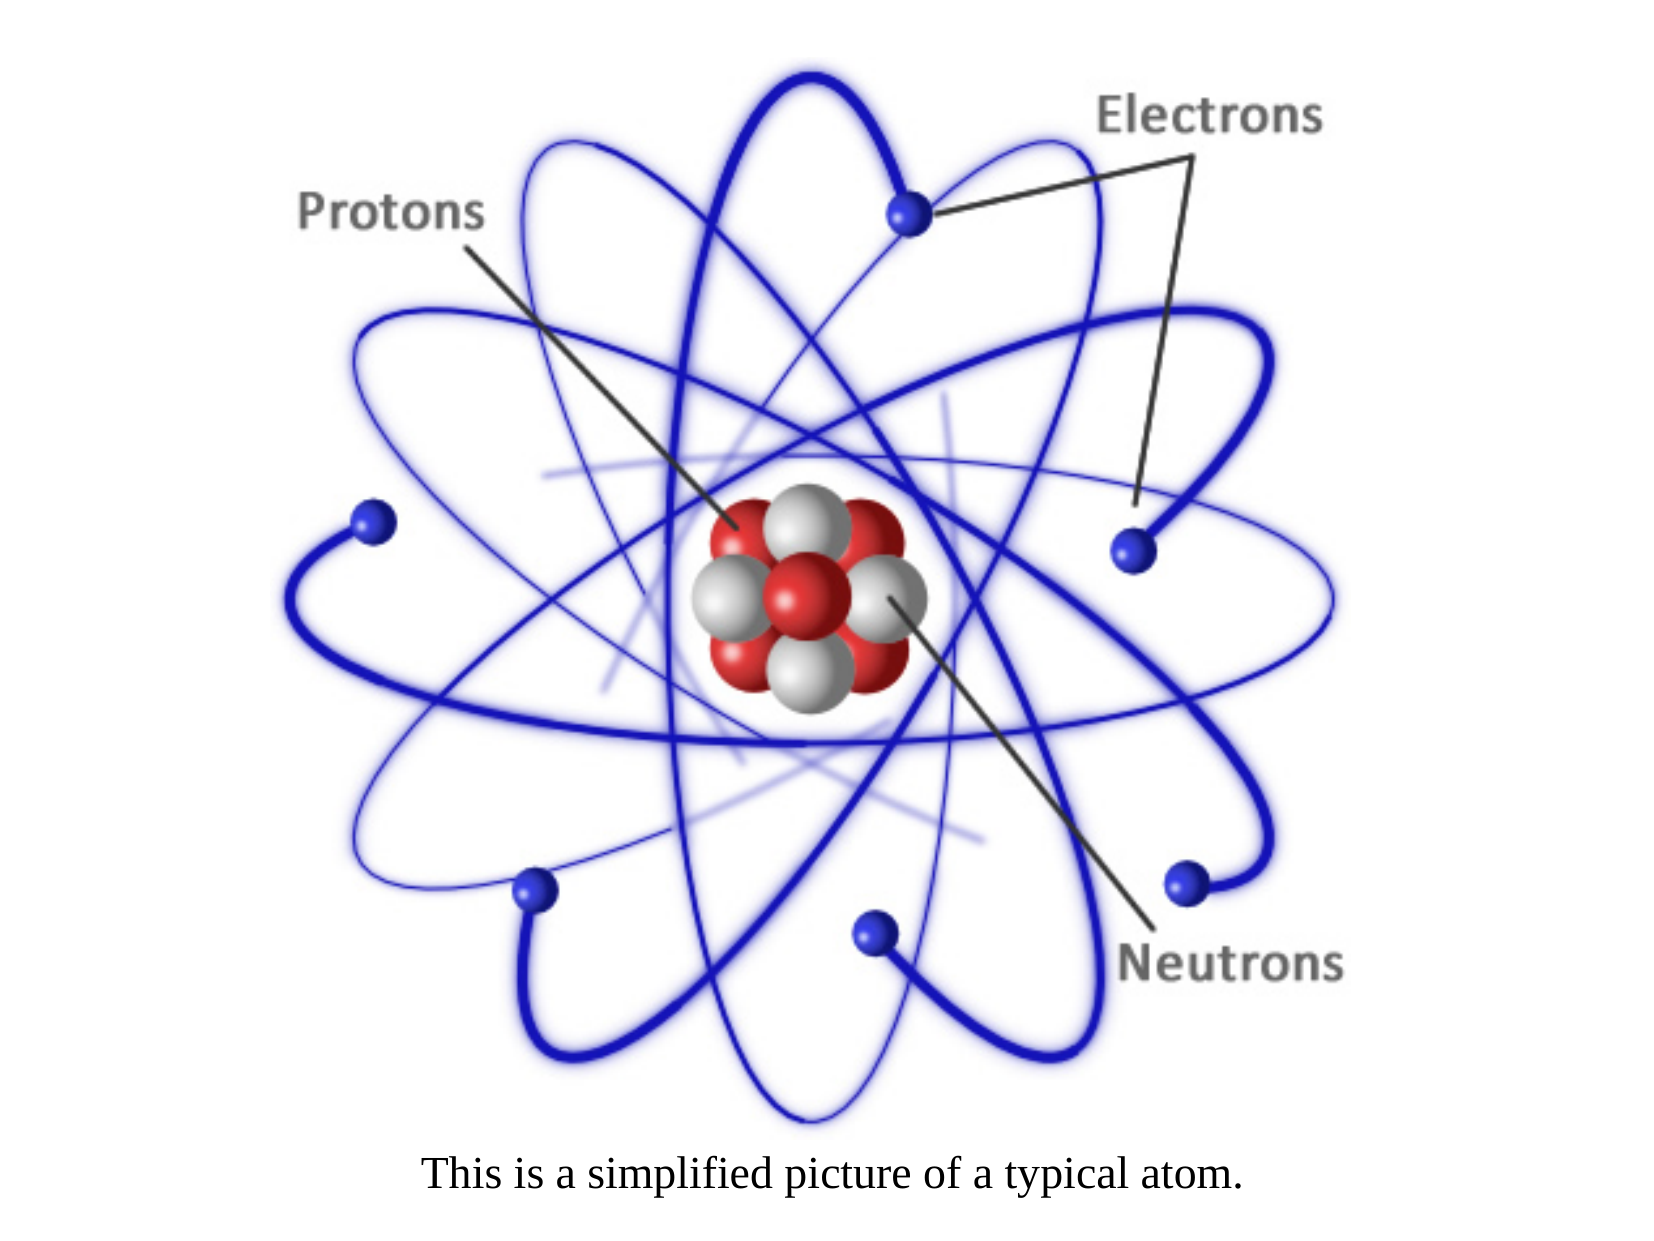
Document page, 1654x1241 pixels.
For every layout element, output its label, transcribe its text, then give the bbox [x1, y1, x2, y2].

text_box This is a simplified picture of a typical atom. [315, 1140, 1351, 1216]
picture [270, 57, 1351, 1141]
